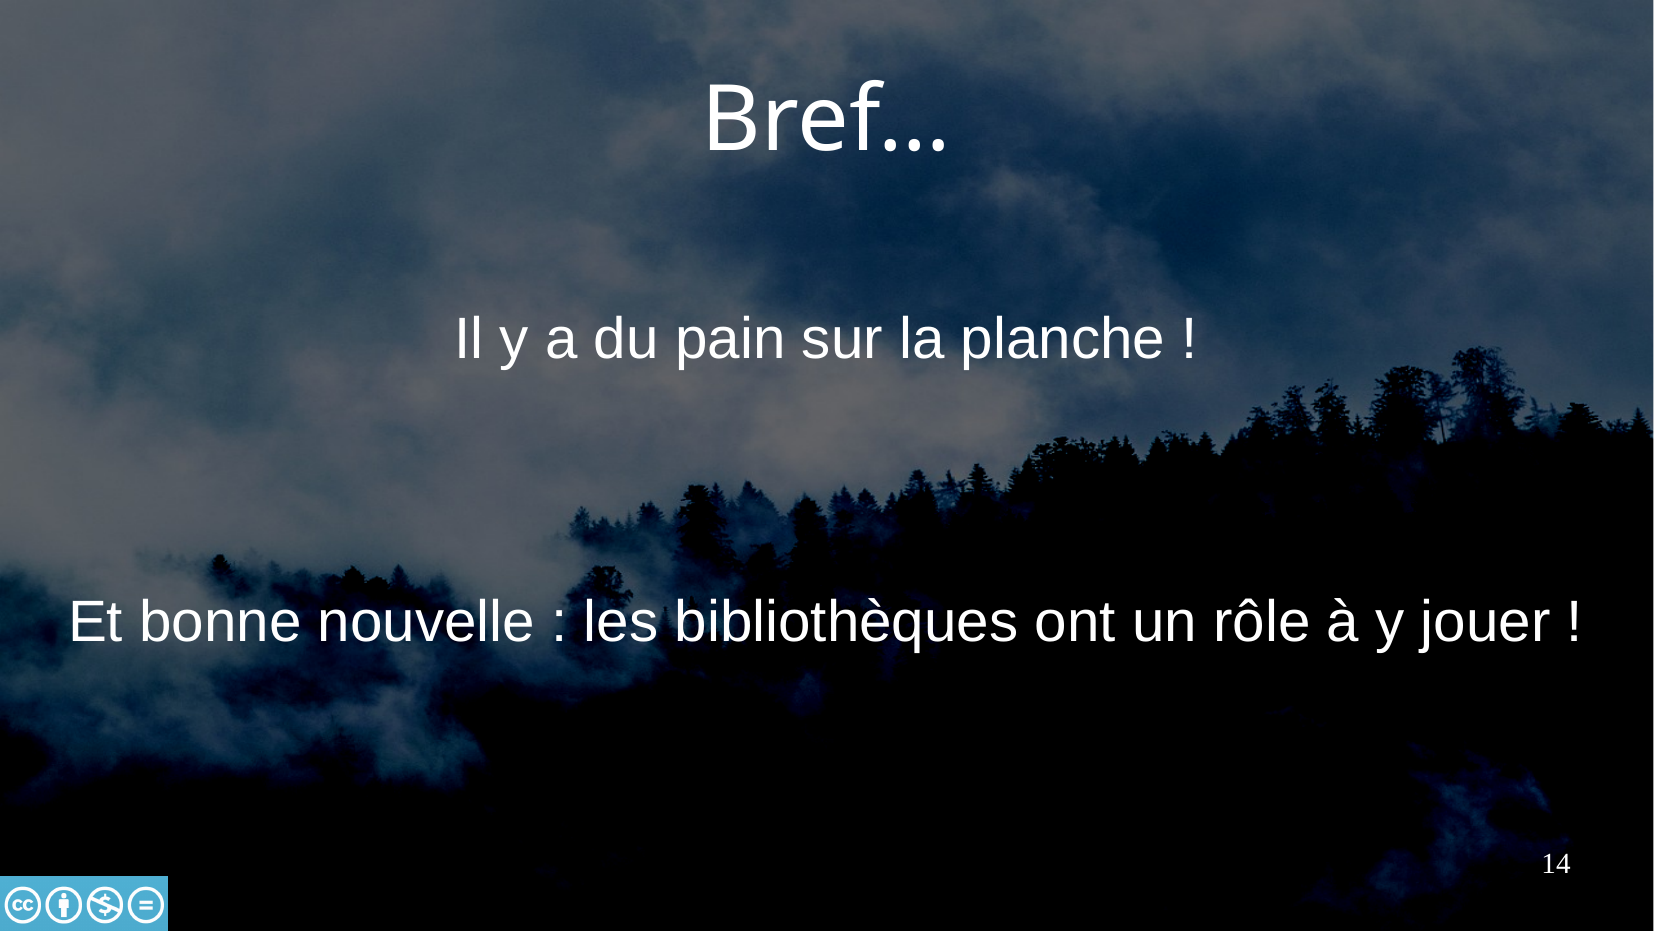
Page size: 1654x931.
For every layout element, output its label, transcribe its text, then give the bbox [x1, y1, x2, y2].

picture [0, 876, 168, 931]
title Bref… [82, 37, 1571, 193]
list Il y a du pain sur la planche ! Et bonne nouvelle : les bibliothèques ont un rôle à y jouer ! [29, 217, 1625, 758]
